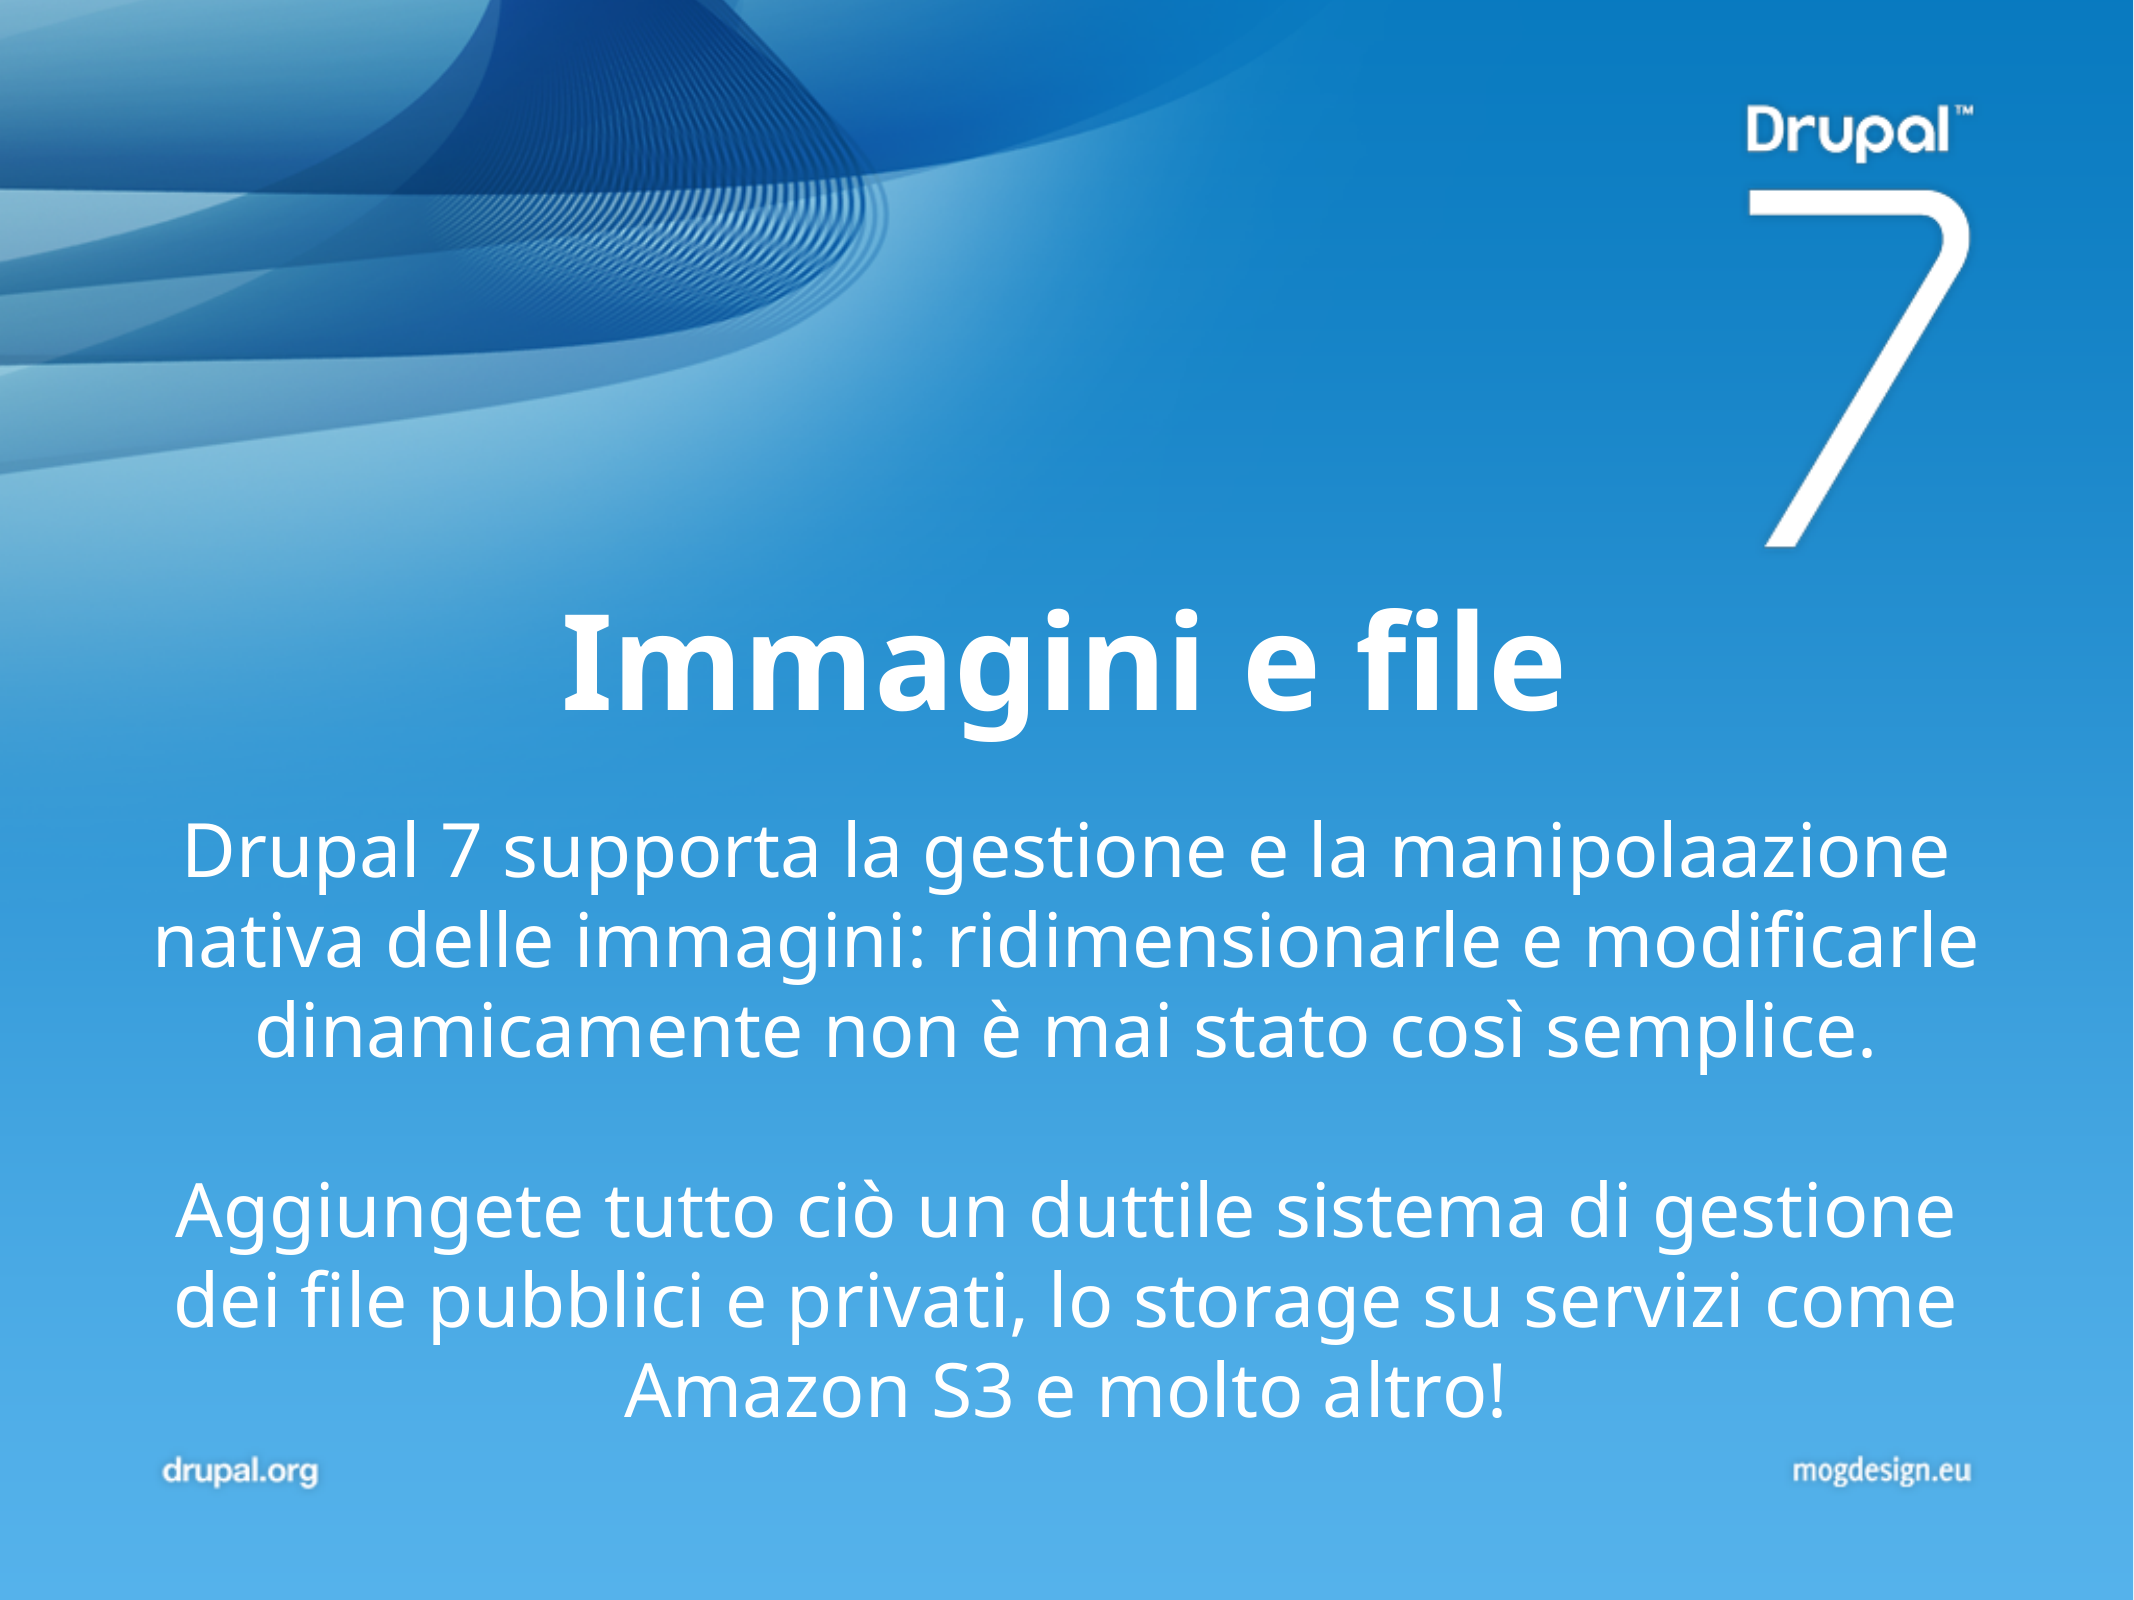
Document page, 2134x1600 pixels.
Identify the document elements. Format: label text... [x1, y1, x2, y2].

list Drupal 7 supporta la gestione e la manipolaazione nativa delle immagini: ridimensionarle e modificarle dinamicamente non è mai stato così semplice. Aggiungete tutto ciò un duttile sistema di gestione dei file pubblici e privati, lo storage su servizi come Amazon S3 e molto altro! [108, 793, 2026, 1600]
picture [0, 0, 2134, 1600]
title Immagini e file [106, 137, 2023, 746]
